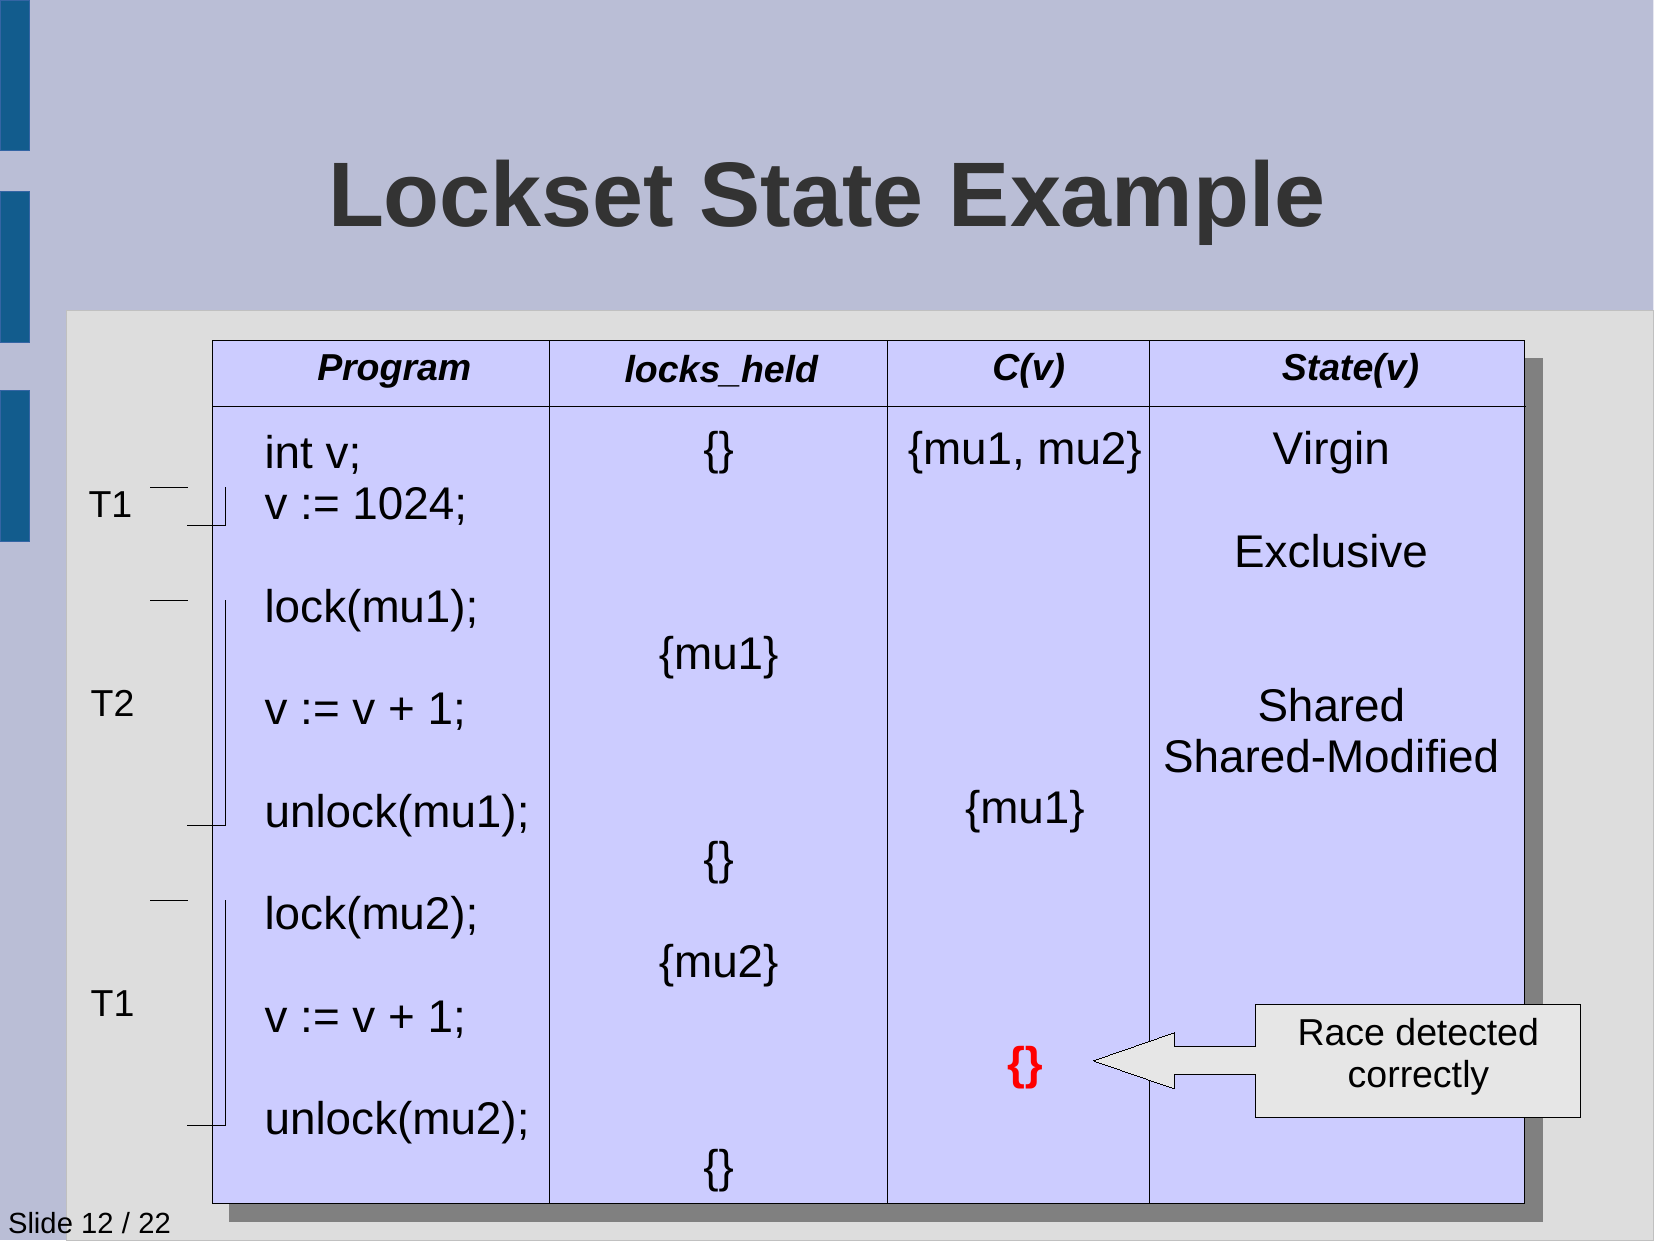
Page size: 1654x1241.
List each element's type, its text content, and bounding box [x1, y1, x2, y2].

text_box [1150, 407, 1525, 1046]
text_box [888, 407, 1149, 1204]
text_box [1150, 1075, 1525, 1204]
text_box [550, 407, 887, 1204]
text_box Race detected correctly [1093, 1004, 1581, 1118]
text_box [187, 340, 549, 1204]
text_box [888, 340, 1149, 406]
text_box [550, 340, 887, 406]
text_box [1150, 340, 1525, 406]
